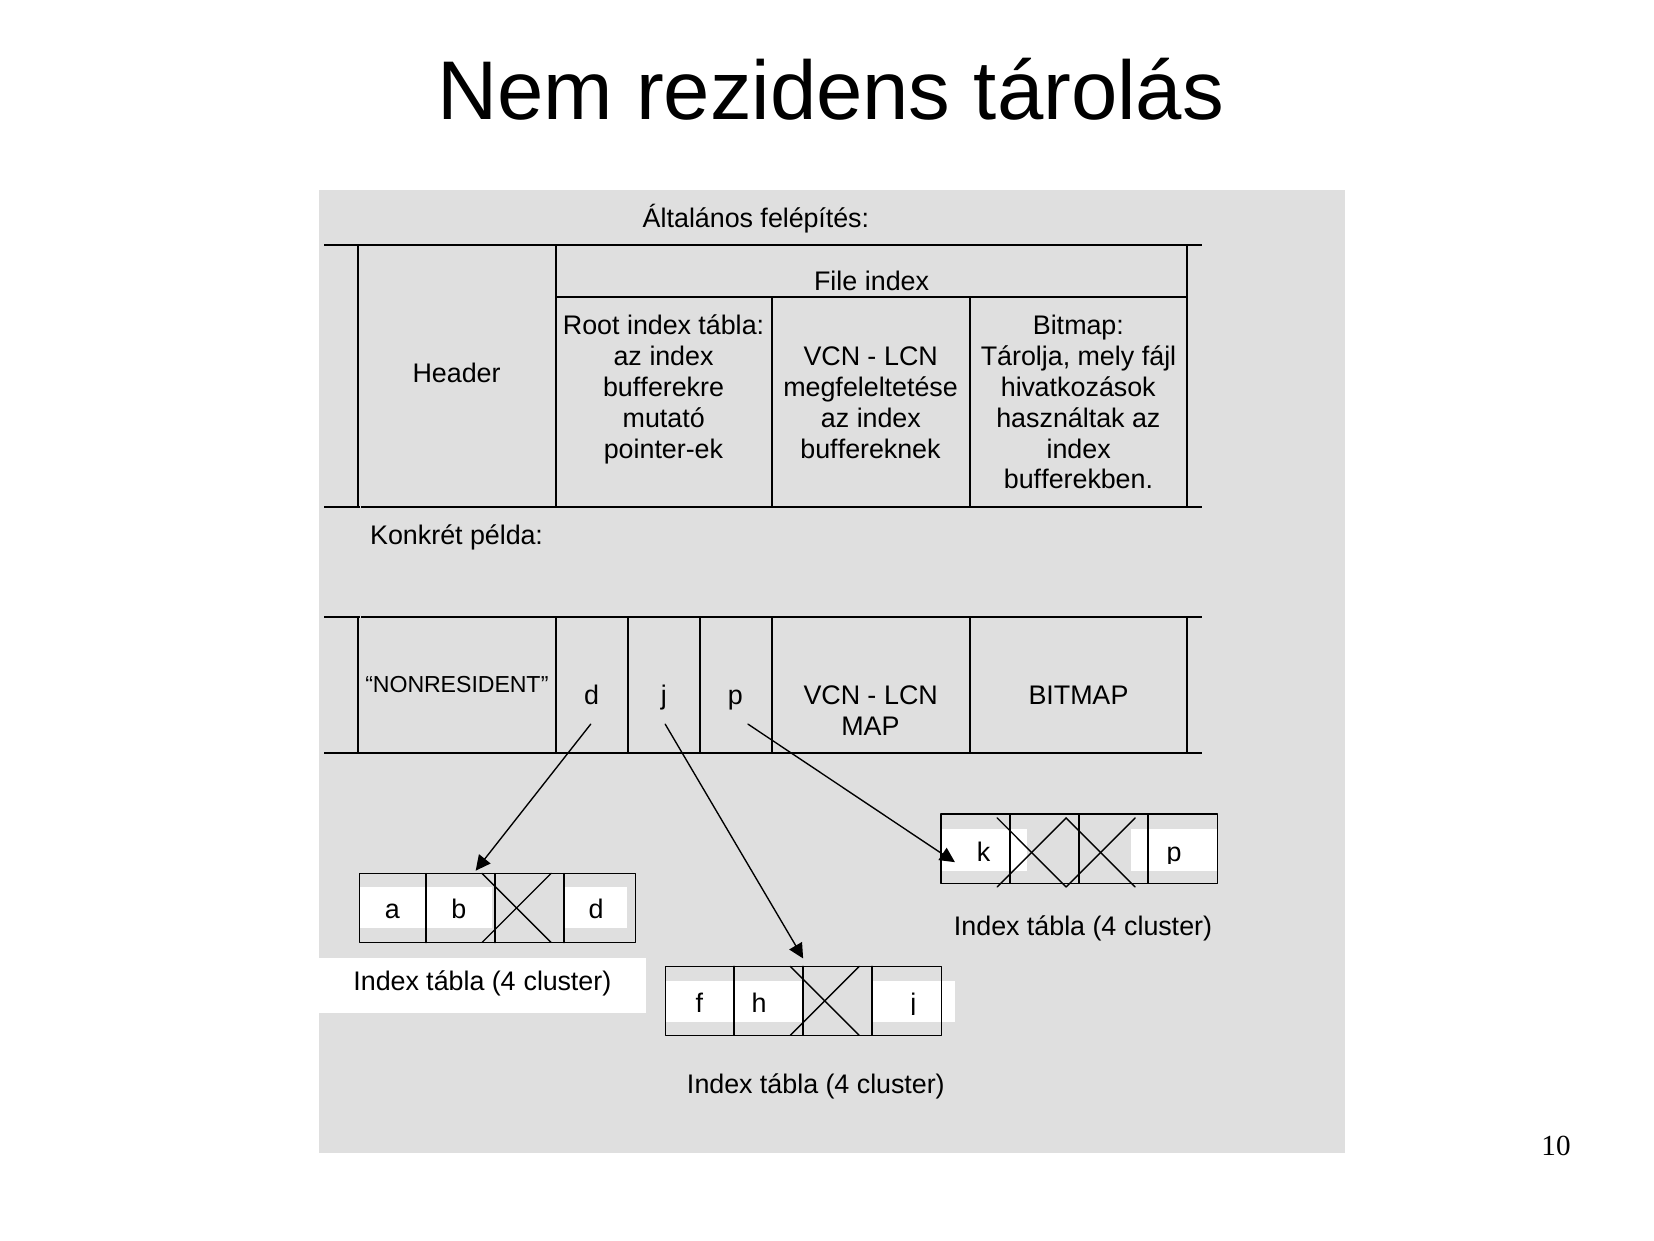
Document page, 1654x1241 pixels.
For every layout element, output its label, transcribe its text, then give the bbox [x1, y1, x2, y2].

title Nem rezidens tárolás [110, 20, 1517, 152]
chart [318, 190, 1345, 1153]
